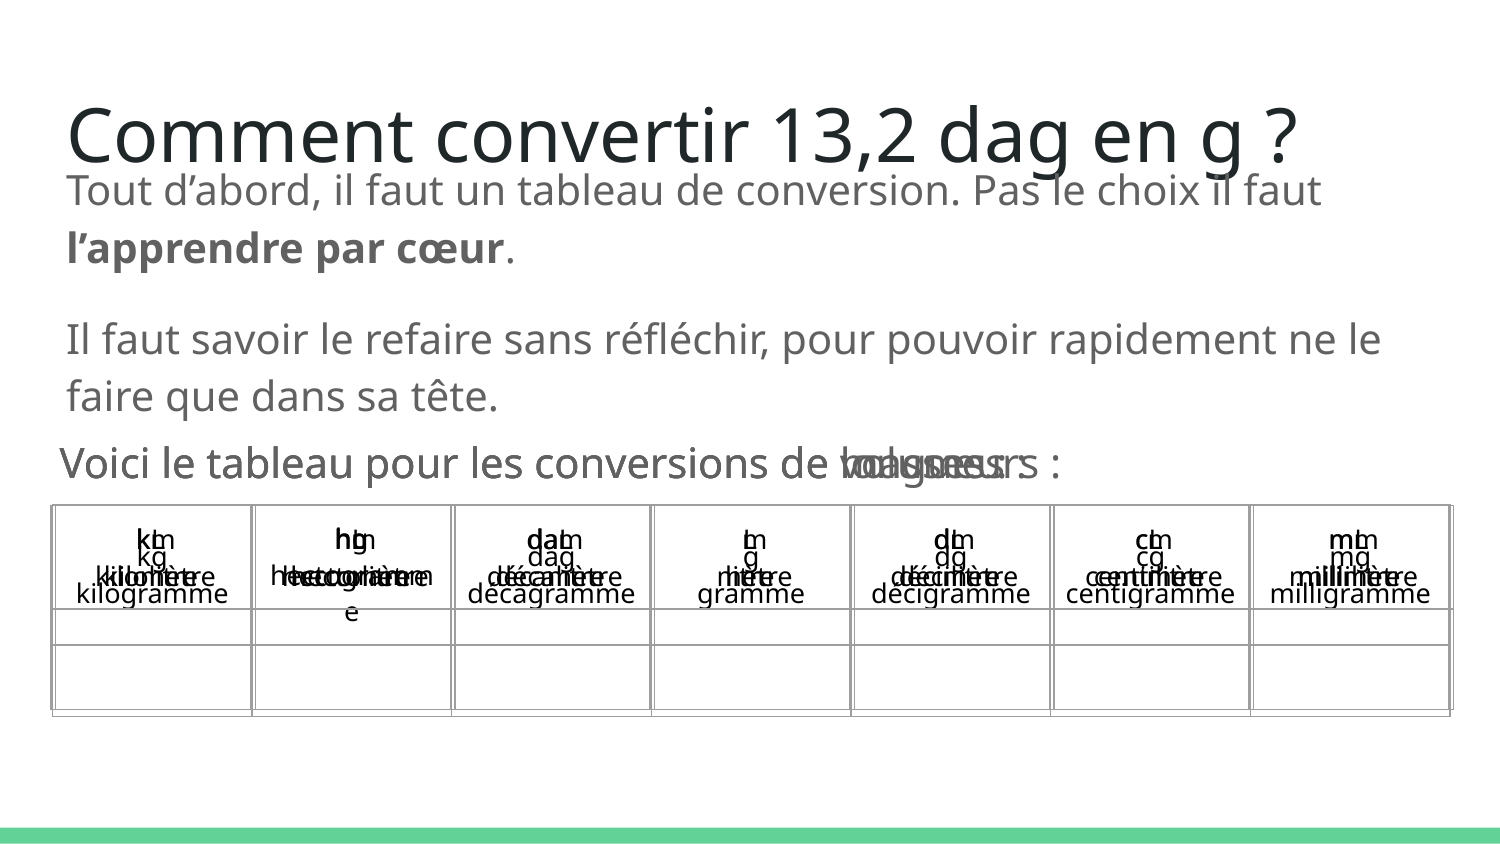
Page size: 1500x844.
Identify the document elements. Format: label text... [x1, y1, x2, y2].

table_cell [855, 610, 1053, 709]
list Tout d’abord, il faut un tableau de conversion. Pas le choix il faut l’apprendre par cœur. Il faut savoir le refaire sans réfléchir, pour pouvoir rapidement ne le faire que dans sa tête. [51, 141, 1449, 504]
table_header dm décimètre [855, 506, 1053, 608]
table_cell [253, 710, 451, 716]
table_cell [655, 610, 854, 709]
table_cell [1055, 610, 1253, 709]
table_header hm hectomètre [256, 506, 454, 608]
table_cell [652, 710, 850, 716]
table_header dam décamètre [456, 506, 654, 608]
table_cell [56, 610, 255, 709]
table_cell [852, 710, 1050, 716]
list Voici le tableau pour les conversions de longueurs : [44, 414, 1418, 532]
table_cell [456, 610, 654, 709]
table_header km kilomètre [56, 506, 255, 608]
table_cell [1254, 610, 1453, 709]
table_header mm millimètre [1254, 506, 1453, 608]
title Comment convertir 13,2 dag en g ? [51, 72, 1449, 141]
table_cell [1251, 710, 1449, 716]
table_cell [452, 710, 651, 716]
table_cell [1051, 710, 1250, 716]
table_cell [256, 610, 454, 709]
table_header cm centimètre [1055, 506, 1253, 608]
table_header m mètre [655, 506, 854, 608]
table_cell [53, 710, 251, 716]
